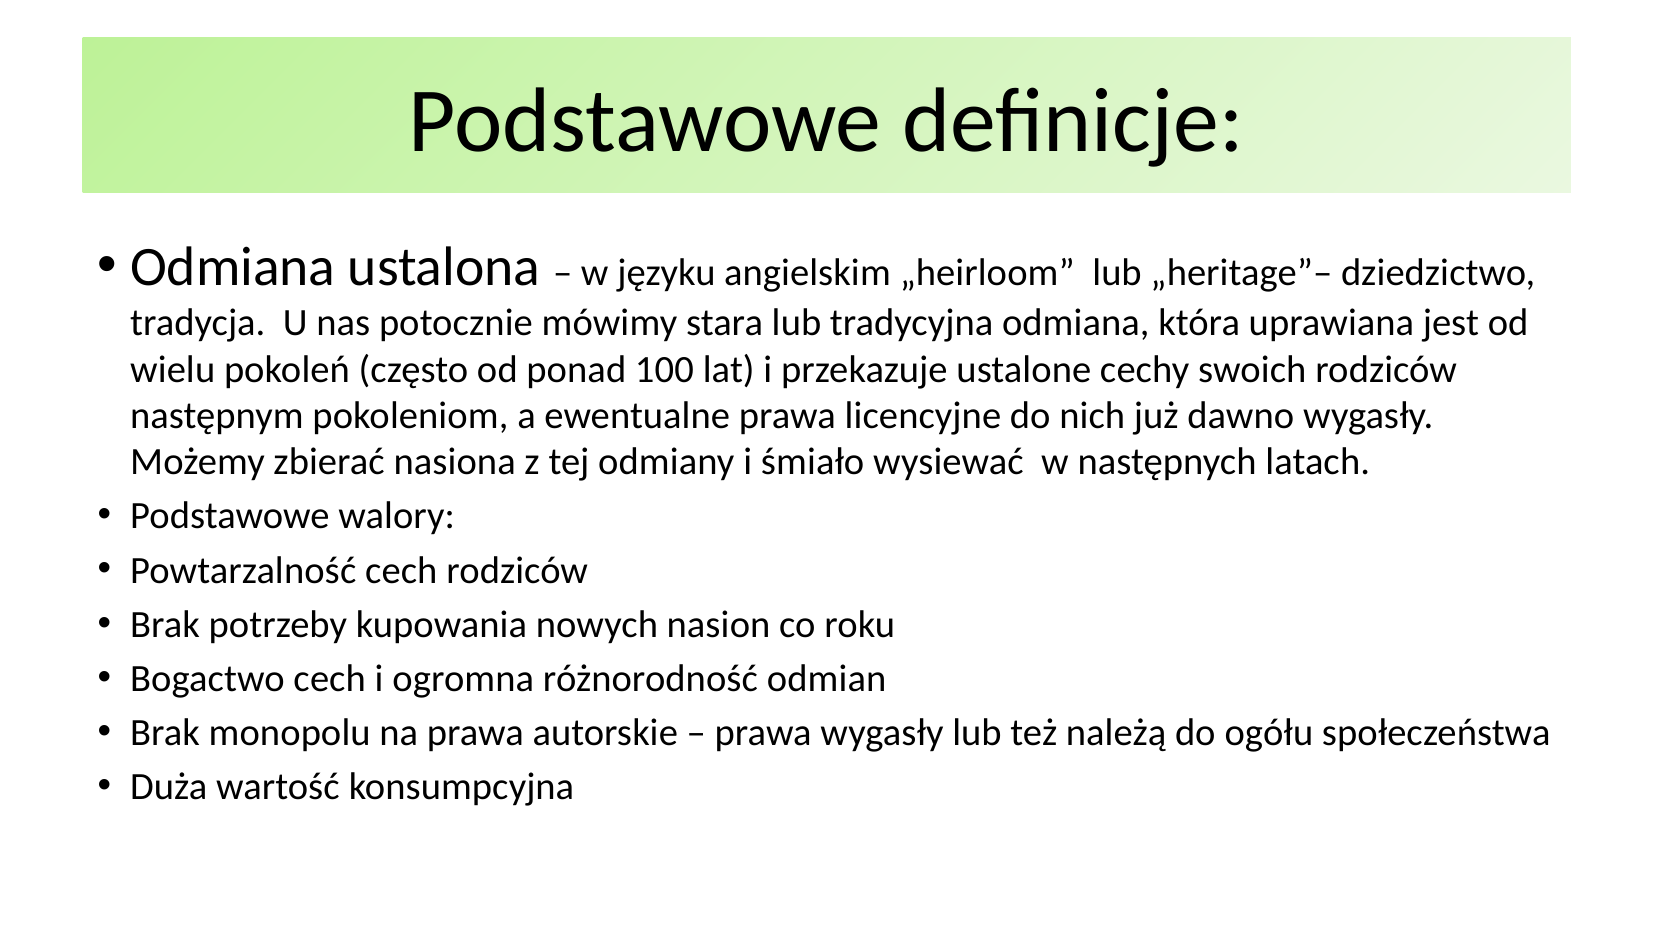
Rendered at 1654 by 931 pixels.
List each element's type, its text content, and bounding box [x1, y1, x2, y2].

list Odmiana ustalona – w języku angielskim „heirloom” lub „heritage”– dziedzictwo, tradycja. U nas potocznie mówimy stara lub tradycyjna odmiana, która uprawiana jest od wielu pokoleń (często od ponad 100 lat) i przekazuje ustalone cechy swoich rodziców następnym pokoleniom, a ewentualne prawa licencyjne do nich już dawno wygasły. Możemy zbierać nasiona z tej odmiany i śmiało wysiewać w następnych latach. Podstawowe walory: Powtarzalność cech rodziców Brak potrzeby kupowania nowych nasion co roku Bogactwo cech i ogromna różnorodność odmian Brak monopolu na prawa autorskie – prawa wygasły lub też należą do ogółu społeczeństwa Duża wartość konsumpcyjna [82, 222, 1571, 831]
title Podstawowe definicje: [82, 37, 1571, 193]
